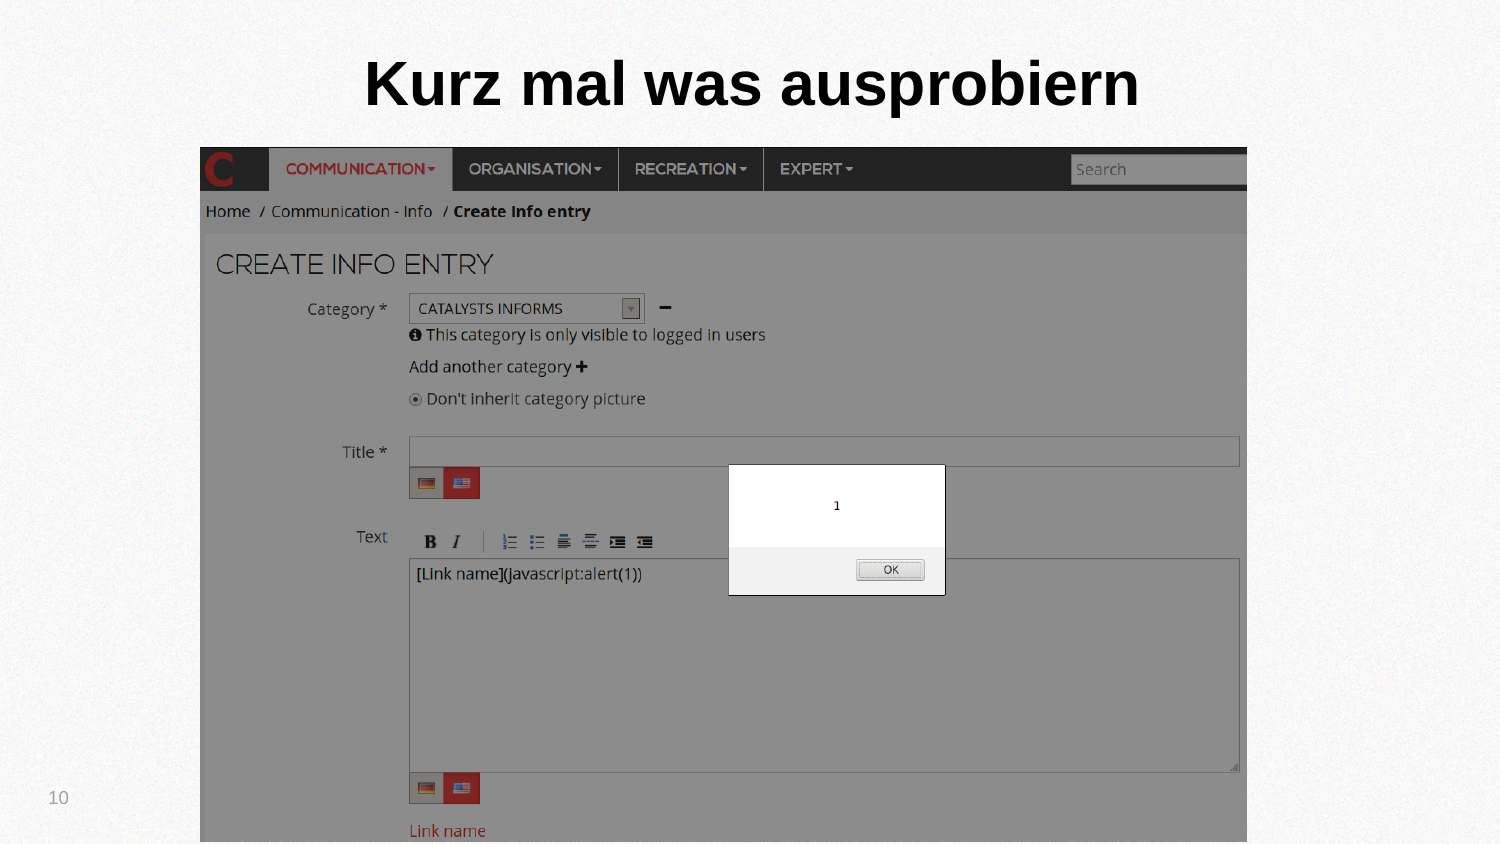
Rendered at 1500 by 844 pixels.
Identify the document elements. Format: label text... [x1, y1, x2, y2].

slide_number <number> [33, 764, 126, 830]
title Kurz mal was ausprobiern [165, 13, 1341, 155]
picture [0, 0, 1500, 844]
